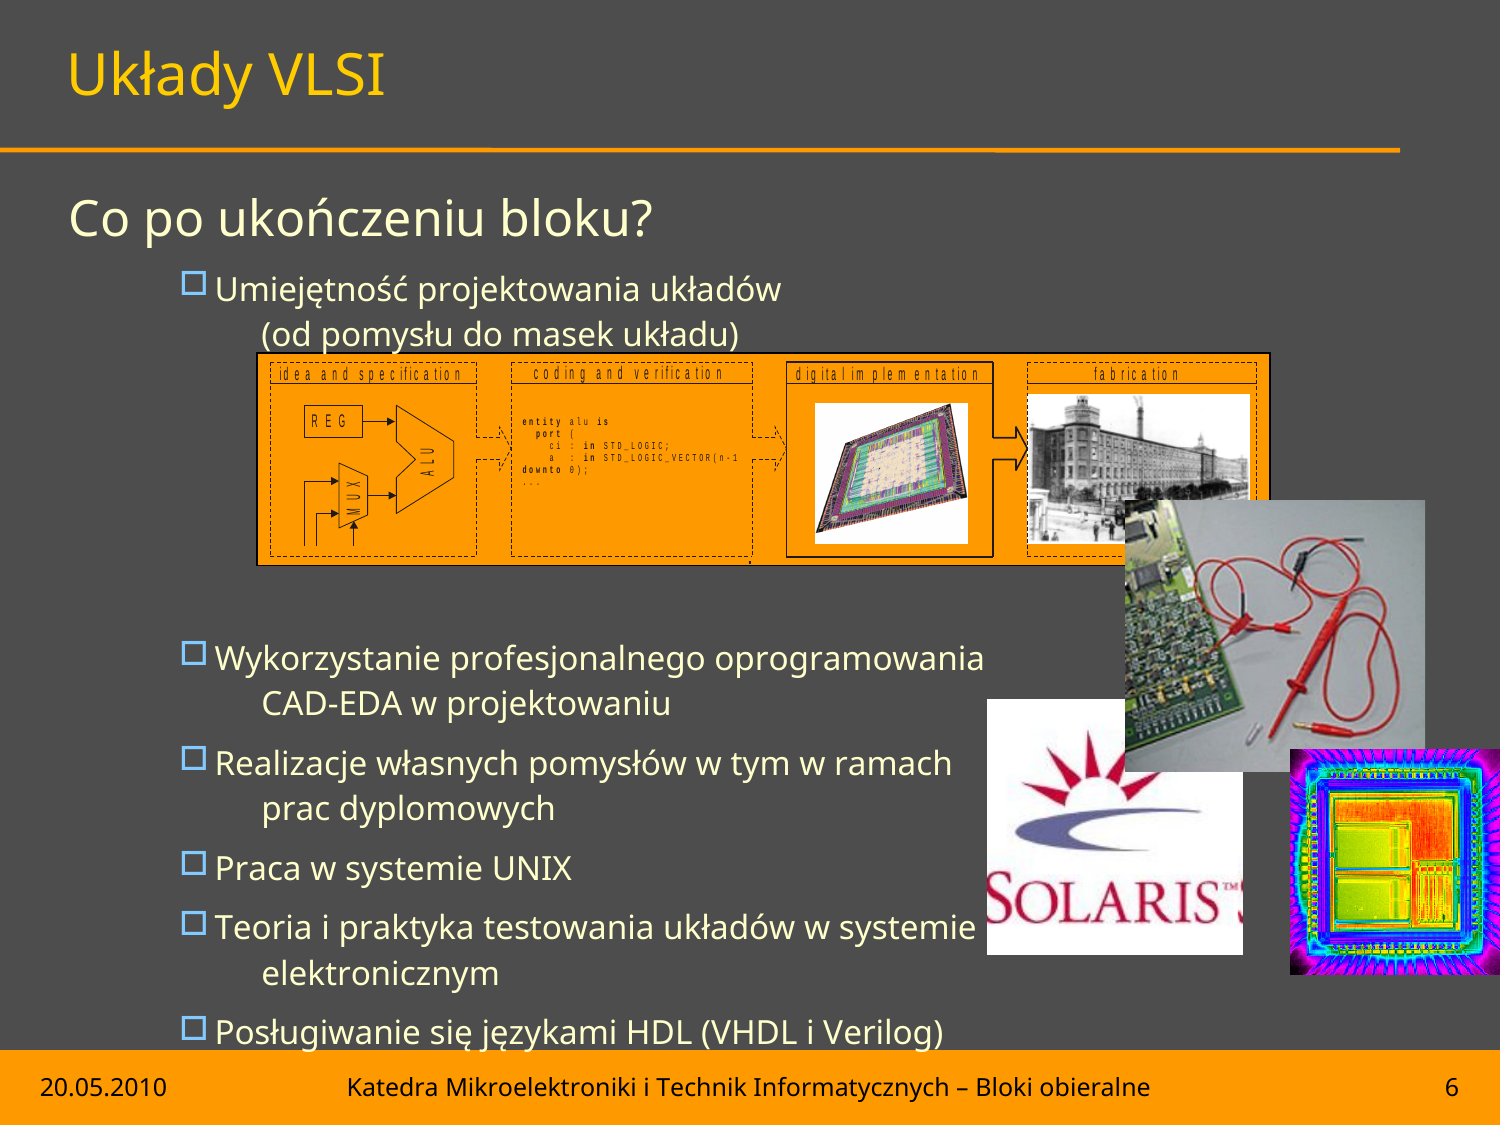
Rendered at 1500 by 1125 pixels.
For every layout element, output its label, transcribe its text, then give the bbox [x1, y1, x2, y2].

title Układy VLSI [52, 0, 1469, 146]
text_box [1026, 353, 1270, 500]
list Co po ukończeniu bloku? Umiejętność projektowania układów (od pomysłu do masek układu) Wykorzystanie profesjonalnego oprogramowania CAD-EDA w projektowaniu Realizacje własnych pomysłów w tym w ramach prac dyplomowych Praca w systemie UNIX Teoria i praktyka testowania układów w systemie elektronicznym Posługiwanie się językami HDL (VHDL i Verilog) [53, 174, 1026, 1088]
text_box [1026, 558, 1125, 566]
picture [269, 361, 1500, 976]
